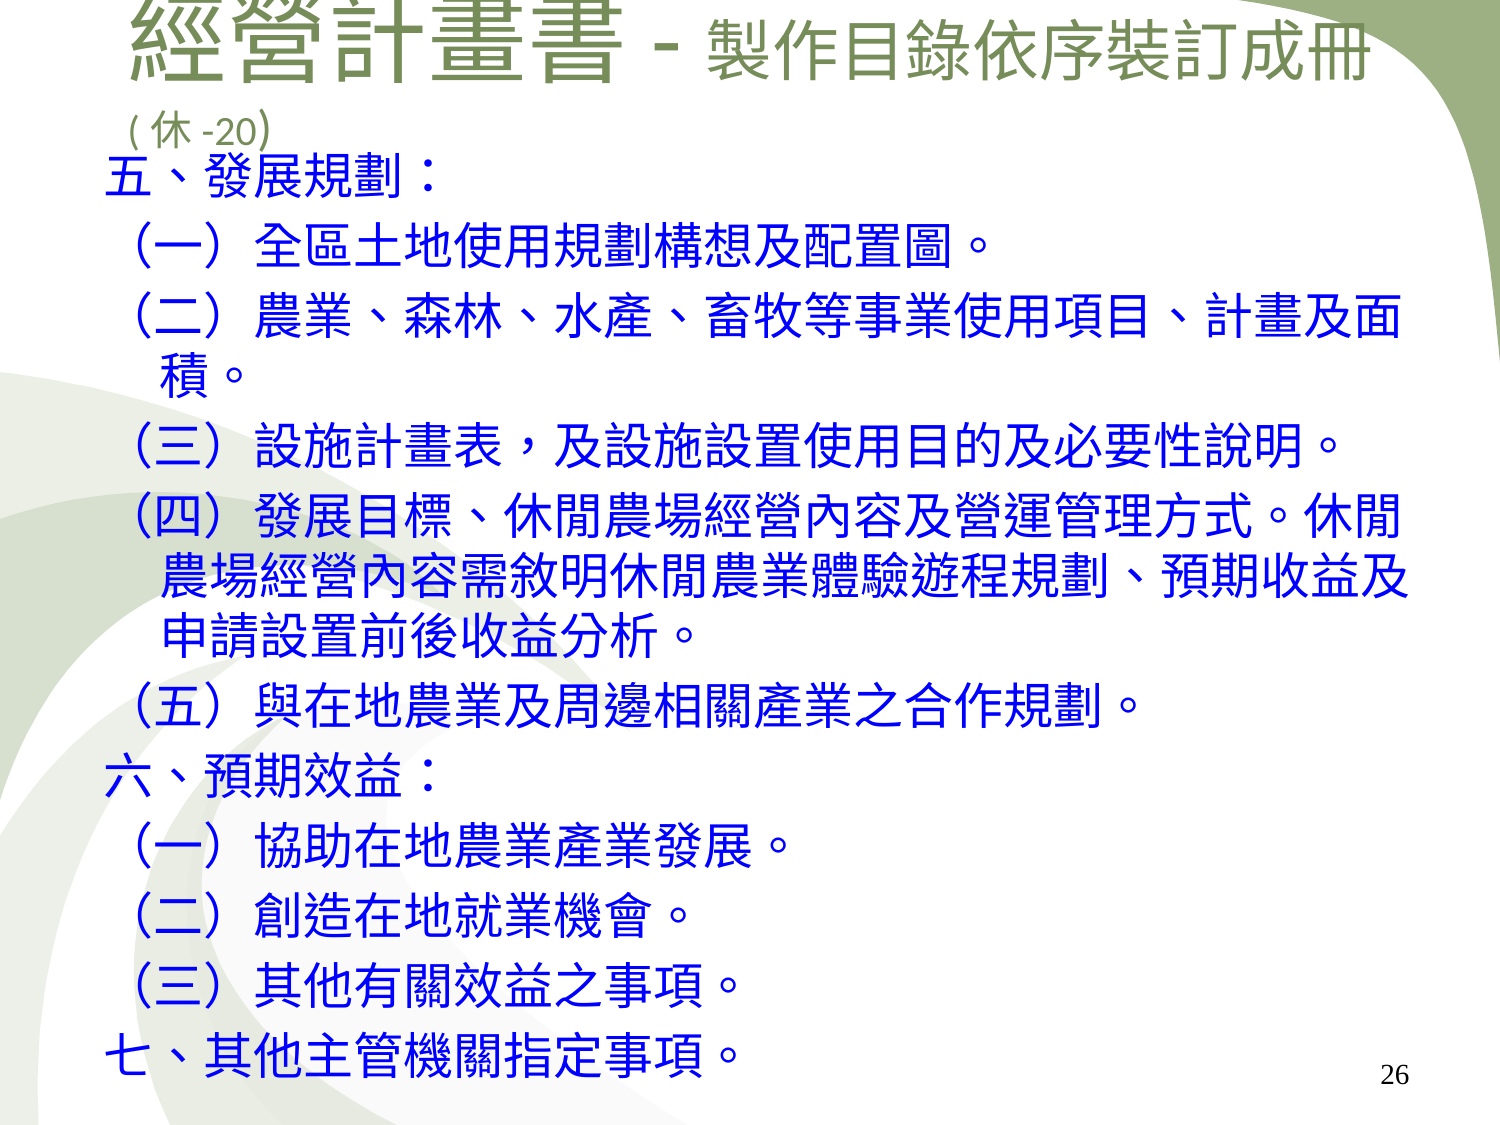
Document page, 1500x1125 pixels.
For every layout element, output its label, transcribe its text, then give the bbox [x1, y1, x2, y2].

list 五、發展規劃： （一）全區土地使用規劃構想及配置圖。 （二）農業、森林、水產、畜牧等事業使用項目、計畫及面積。 （三）設施計畫表，及設施設置使用目的及必要性說明。 （四）發展目標、休閒農場經營內容及營運管理方式。休閒農場經營內容需敘明休閒農業體驗遊程規劃、預期收益及申請設置前後收益分析。 （五）與在地農業及周邊相關產業之合作規劃。 六、預期效益： （一）協助在地農業產業發展。 （二）創造在地就業機會。 （三）其他有關效益之事項。 七、其他主管機關指定事項。 [88, 137, 1436, 1125]
title 經營計畫書-製作目錄依序裝訂成冊(休-20) [112, 42, 1471, 149]
